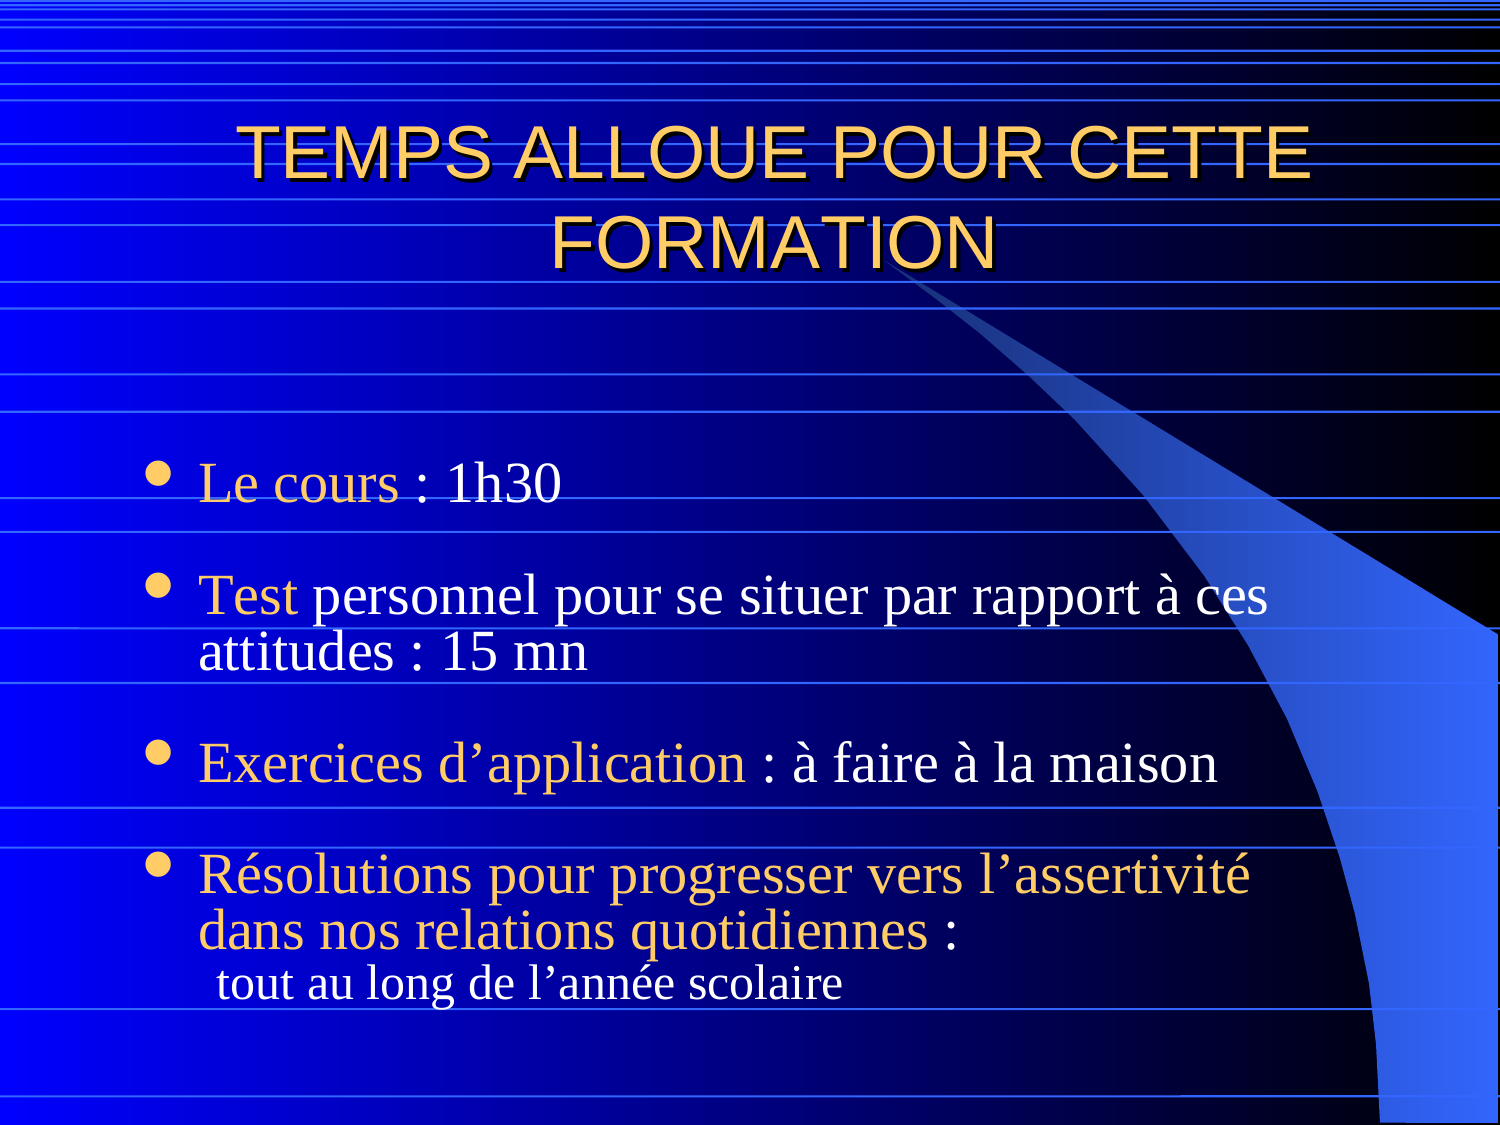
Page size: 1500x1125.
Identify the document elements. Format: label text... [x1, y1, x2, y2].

list Le cours : 1h30 Test personnel pour se situer par rapport à ces attitudes : 15 mn Exercices d’application : à faire à la maison Résolutions pour progresser vers l’assertivité dans nos relations quotidiennes : tout au long de l’année scolaire [111, 324, 1387, 1038]
title TEMPS ALLOUE POUR CETTE FORMATION [111, 99, 1438, 288]
